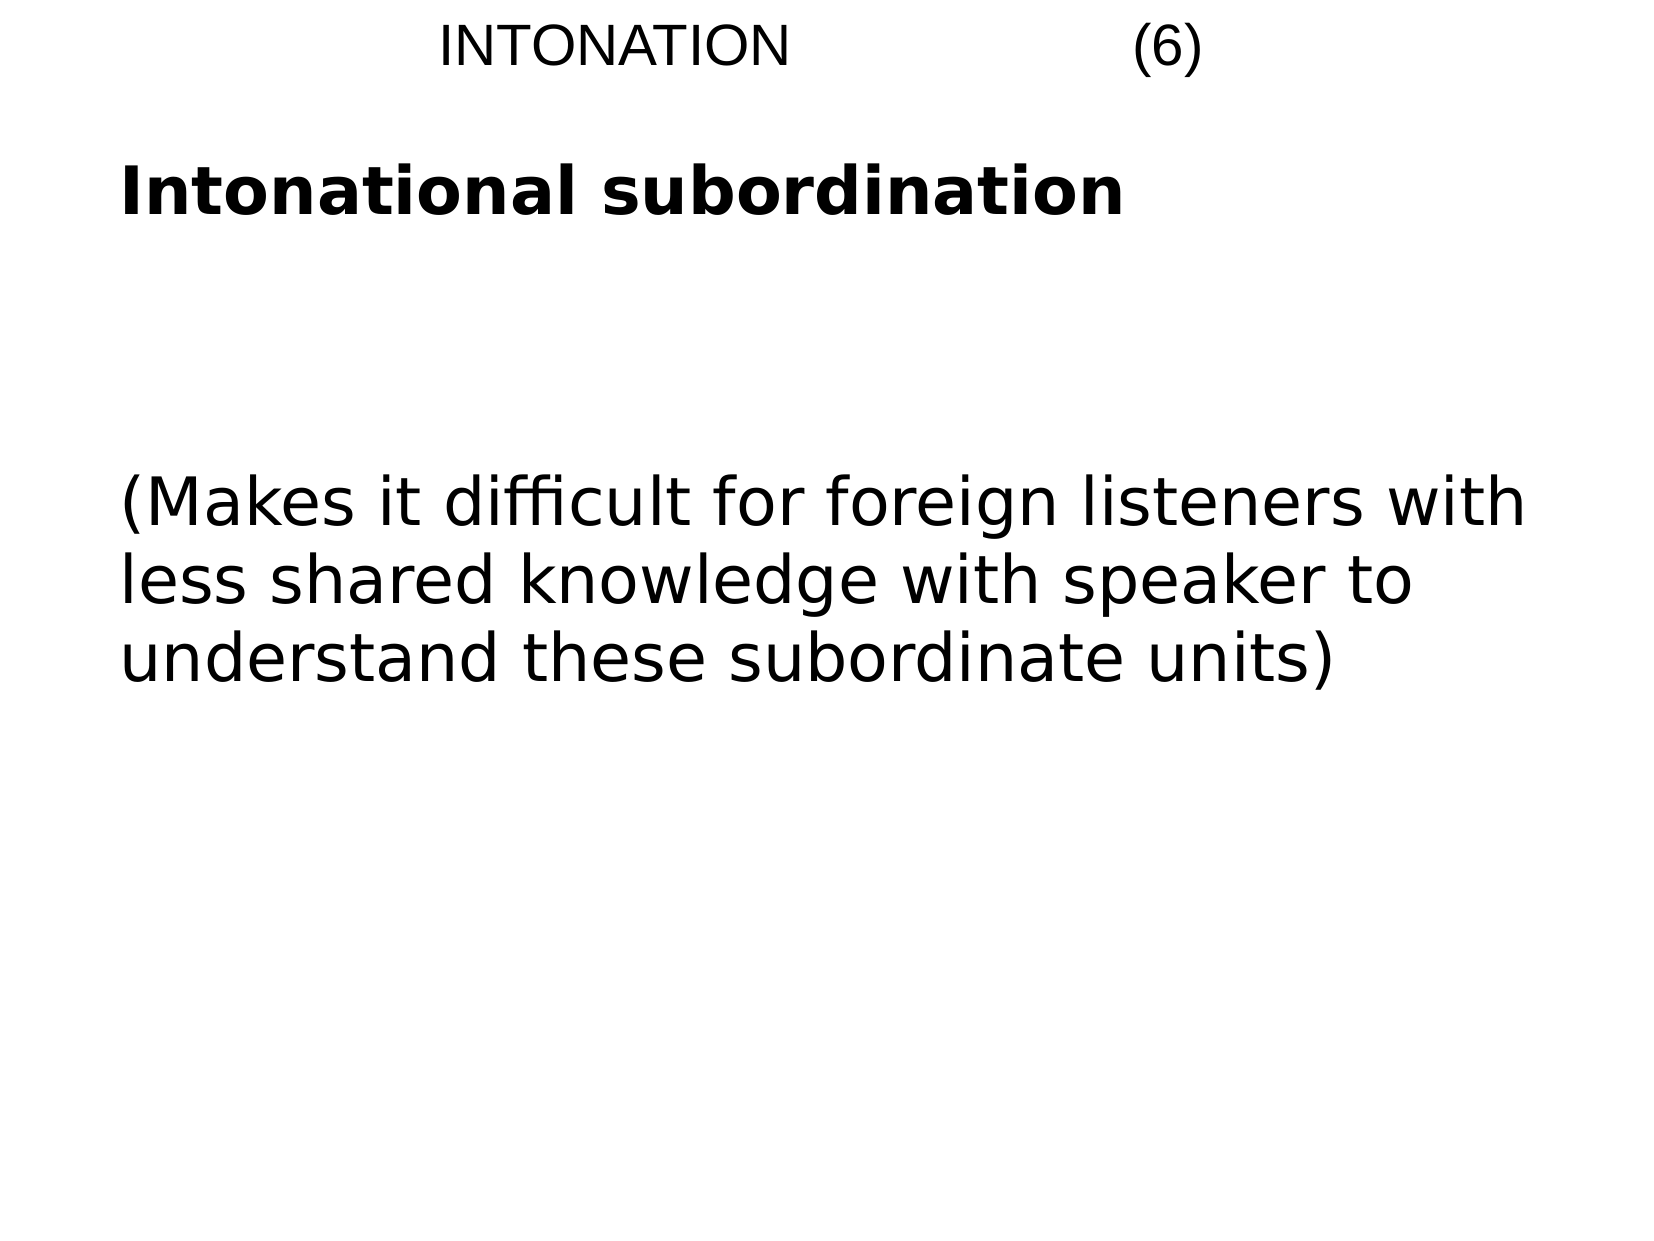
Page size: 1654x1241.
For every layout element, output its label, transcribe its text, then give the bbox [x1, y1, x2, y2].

title INTONATION (6) [77, 12, 1566, 78]
text_box Intonational subordination (Makes it difficult for foreign listeners with less shared knowledge with speaker to understand these subordinate units) [105, 77, 1546, 1241]
